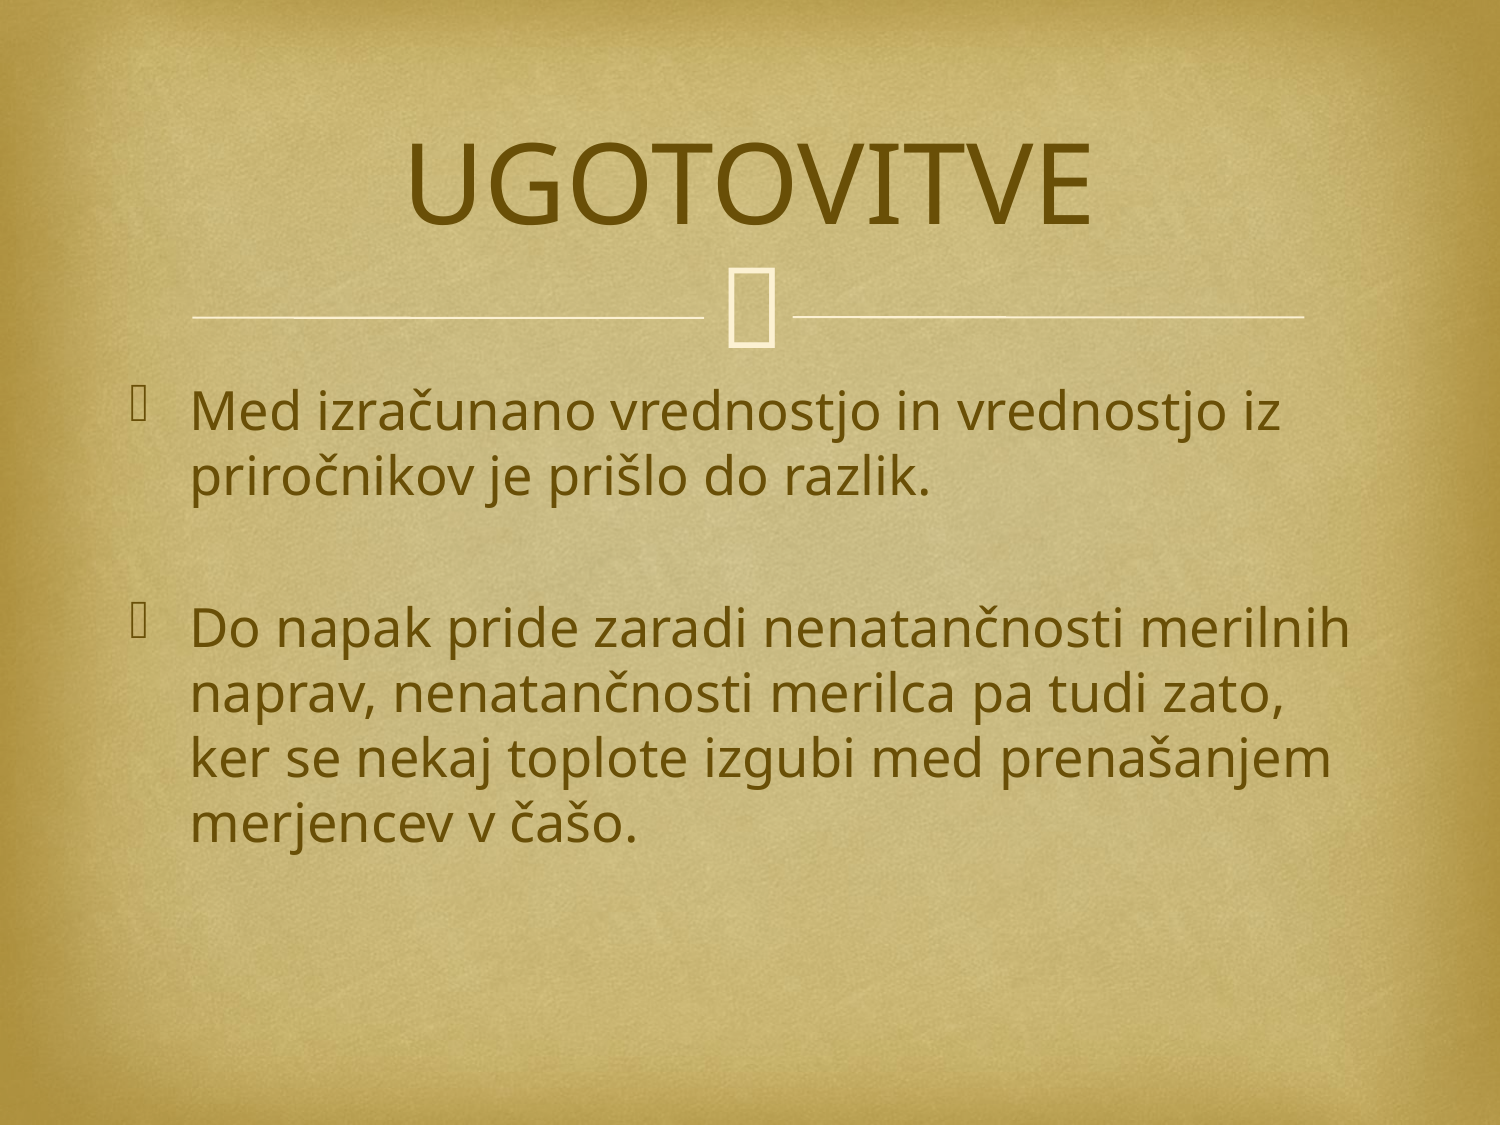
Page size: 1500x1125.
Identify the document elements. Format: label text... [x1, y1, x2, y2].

list Med izračunano vrednostjo in vrednostjo iz priročnikov je prišlo do razlik. Do napak pride zaradi nenatančnosti merilnih naprav, nenatančnosti merilca pa tudi zato, ker se nekaj toplote izgubi med prenašanjem merjencev v čašo. [114, 368, 1386, 1005]
title UGOTOVITVE [113, 93, 1386, 267]
